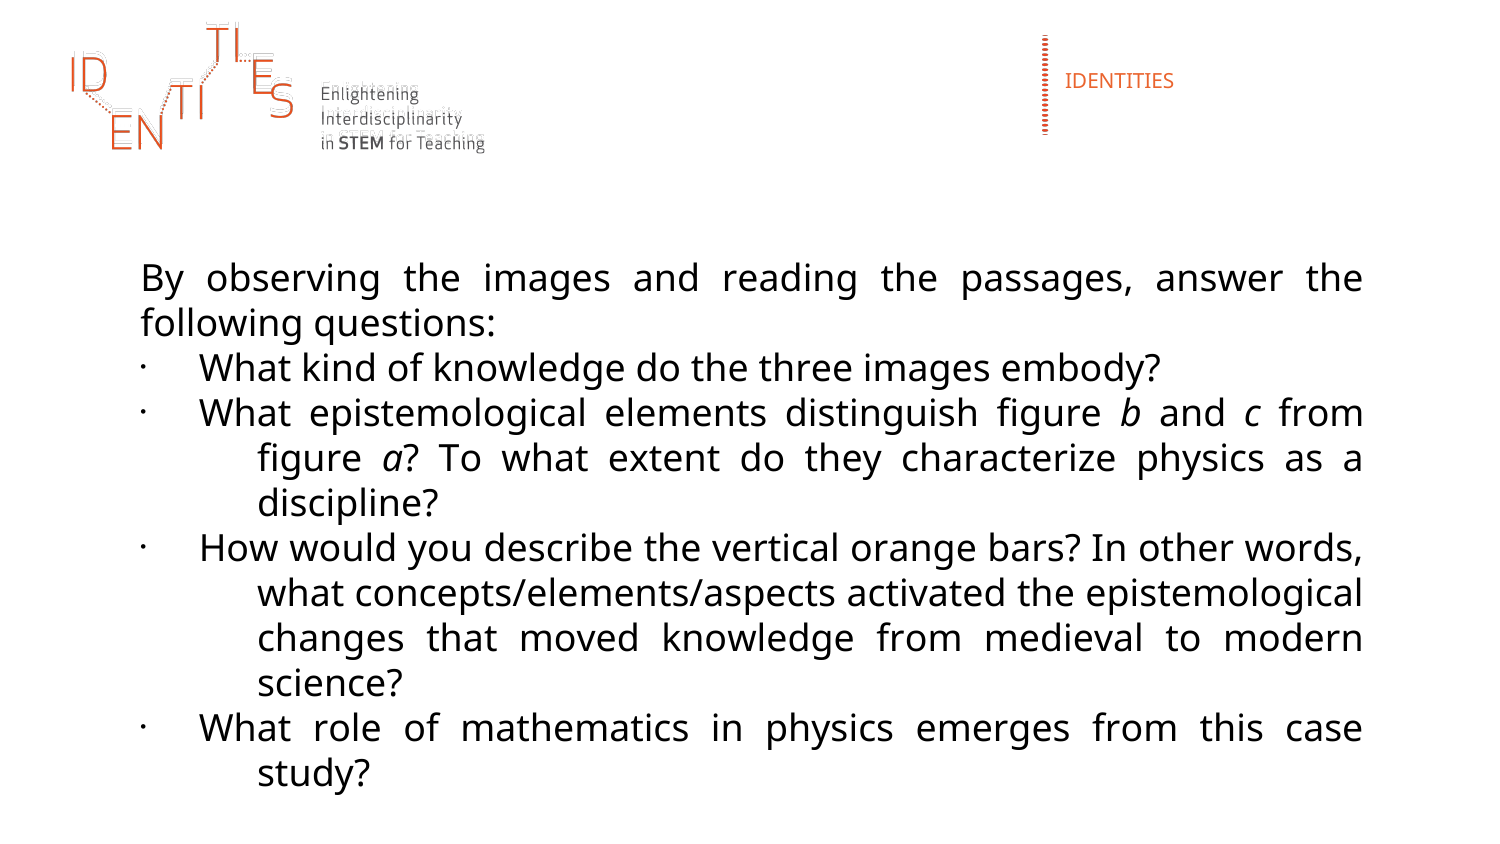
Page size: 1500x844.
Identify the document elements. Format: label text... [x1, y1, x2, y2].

text_box IDENTITIES [1050, 60, 1472, 121]
text_box By observing the images and reading the passages, answer the following questions: What kind of knowledge do the three images embody? What epistemological elements distinguish figure b and c from figure a? To what extent do they characterize physics as a discipline? How would you describe the vertical orange bars? In other words, what concepts/elements/aspects activated the epistemological changes that moved knowledge from medieval to modern science? What role of mathematics in physics emerges from this case study? [125, 246, 1380, 671]
picture [1042, 35, 1051, 135]
picture [71, 18, 485, 157]
